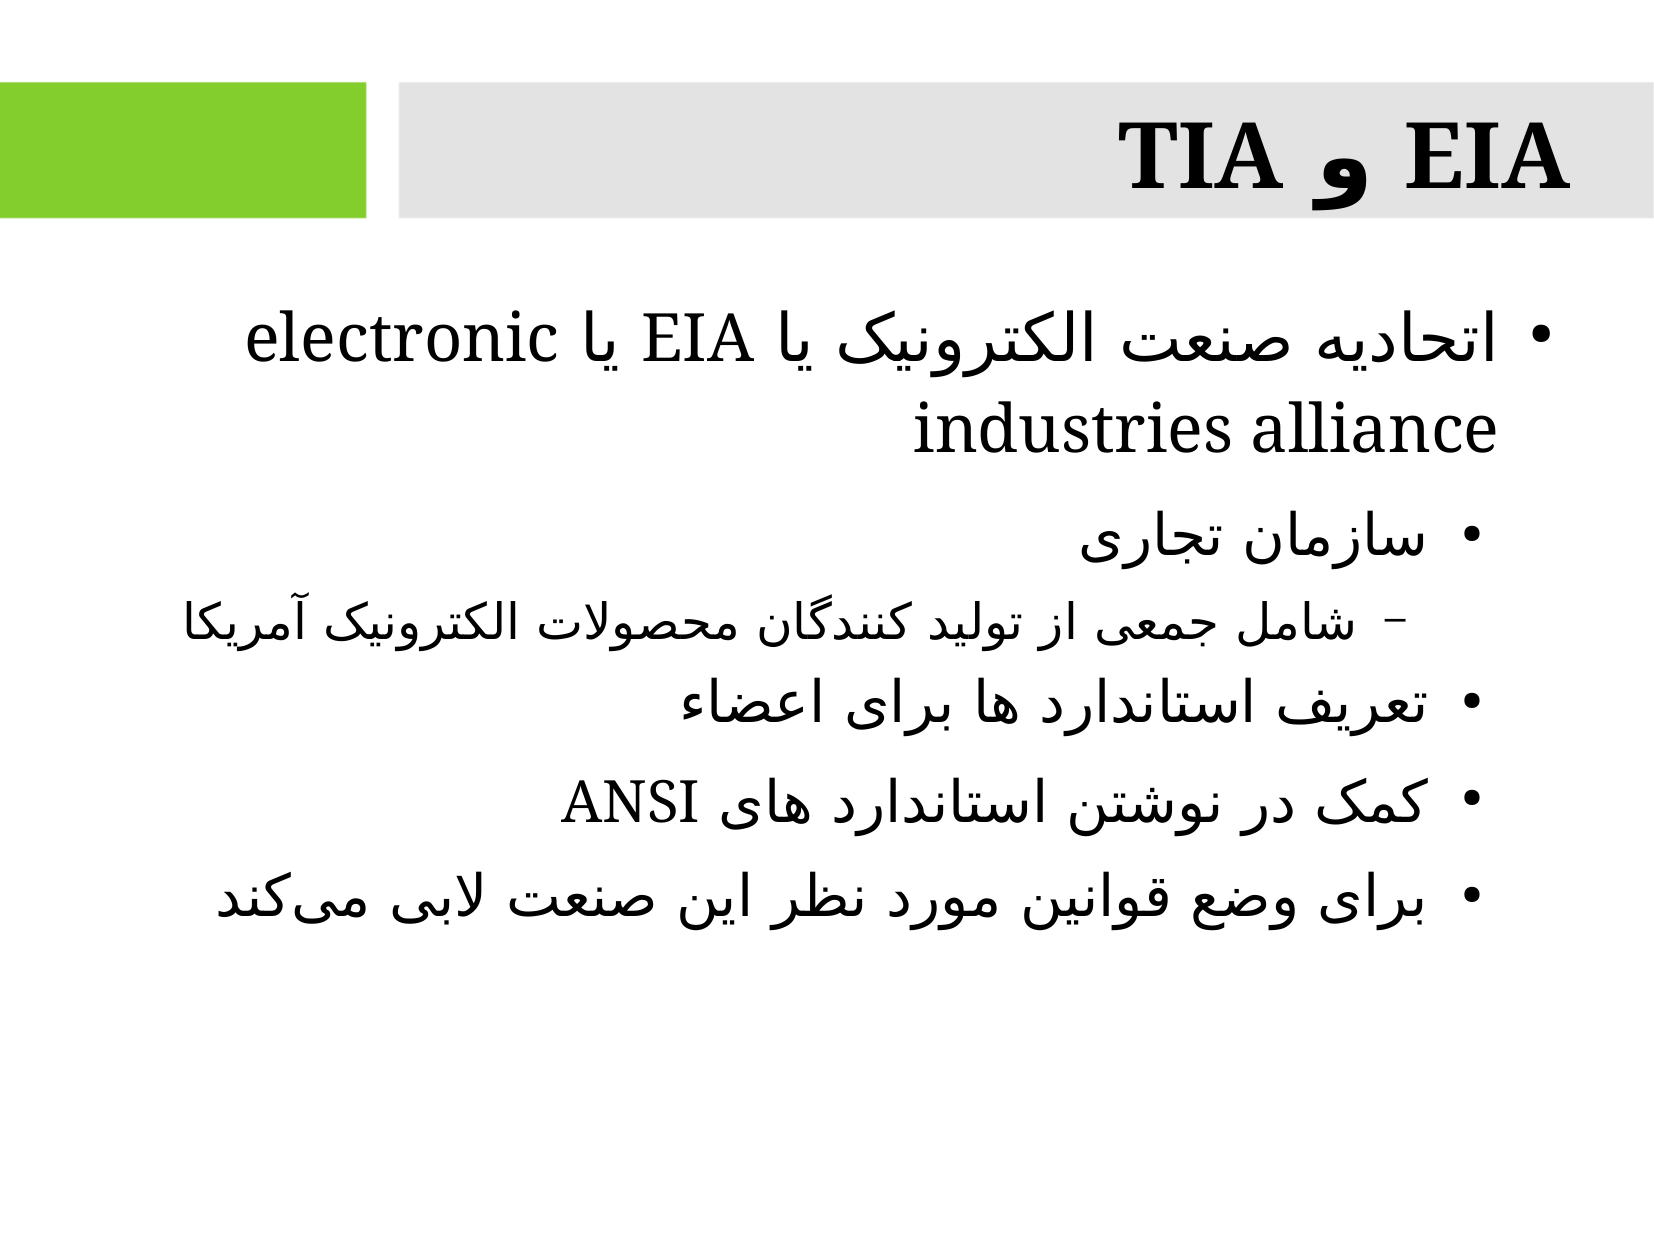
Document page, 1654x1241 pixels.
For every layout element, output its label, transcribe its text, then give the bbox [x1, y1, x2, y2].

picture [0, 0, 1654, 1241]
list اتحادیه صنعت الکترونیک یا EIA یا electronic industries alliance سازمان تجاری شامل جمعی از تولید کنندگان محصولات الکترونیک آمریکا تعریف استاندارد ها برای اعضاء کمک در نوشتن استاندارد های ANSI برای وضع قوانین مورد نظر این صنعت لابی می‌کند [82, 290, 1571, 1109]
title EIA و TIA [82, 49, 1571, 257]
